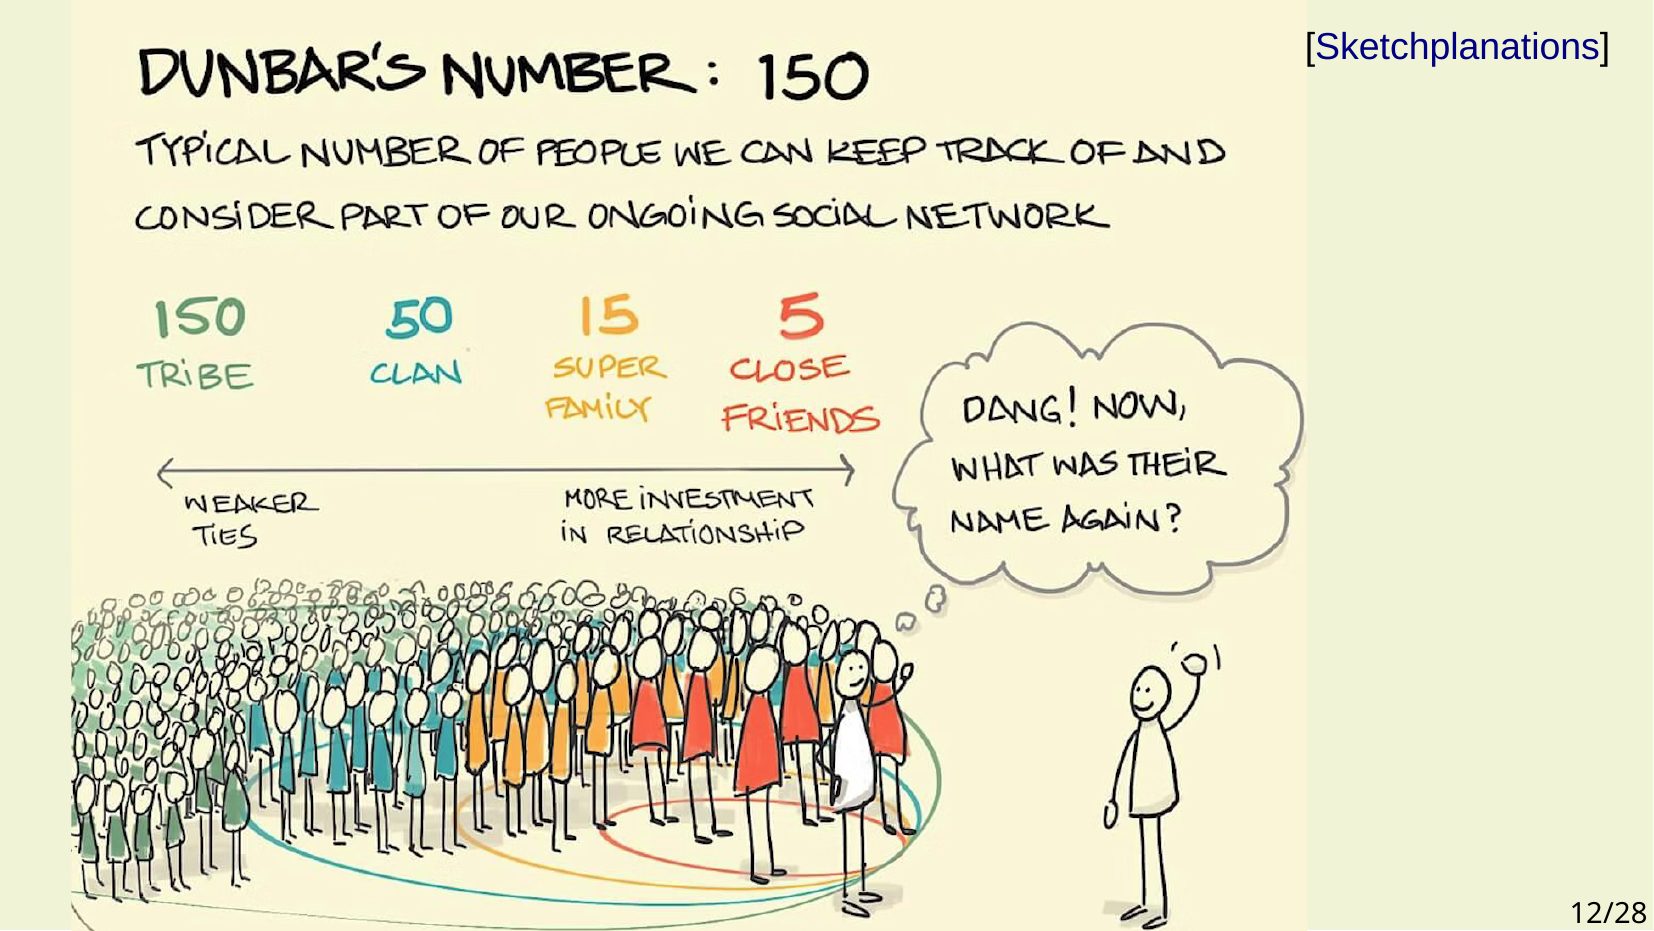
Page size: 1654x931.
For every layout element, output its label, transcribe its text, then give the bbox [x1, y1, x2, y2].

picture [71, 0, 1308, 931]
text_box [Sketchplanations] [1290, 18, 1636, 76]
